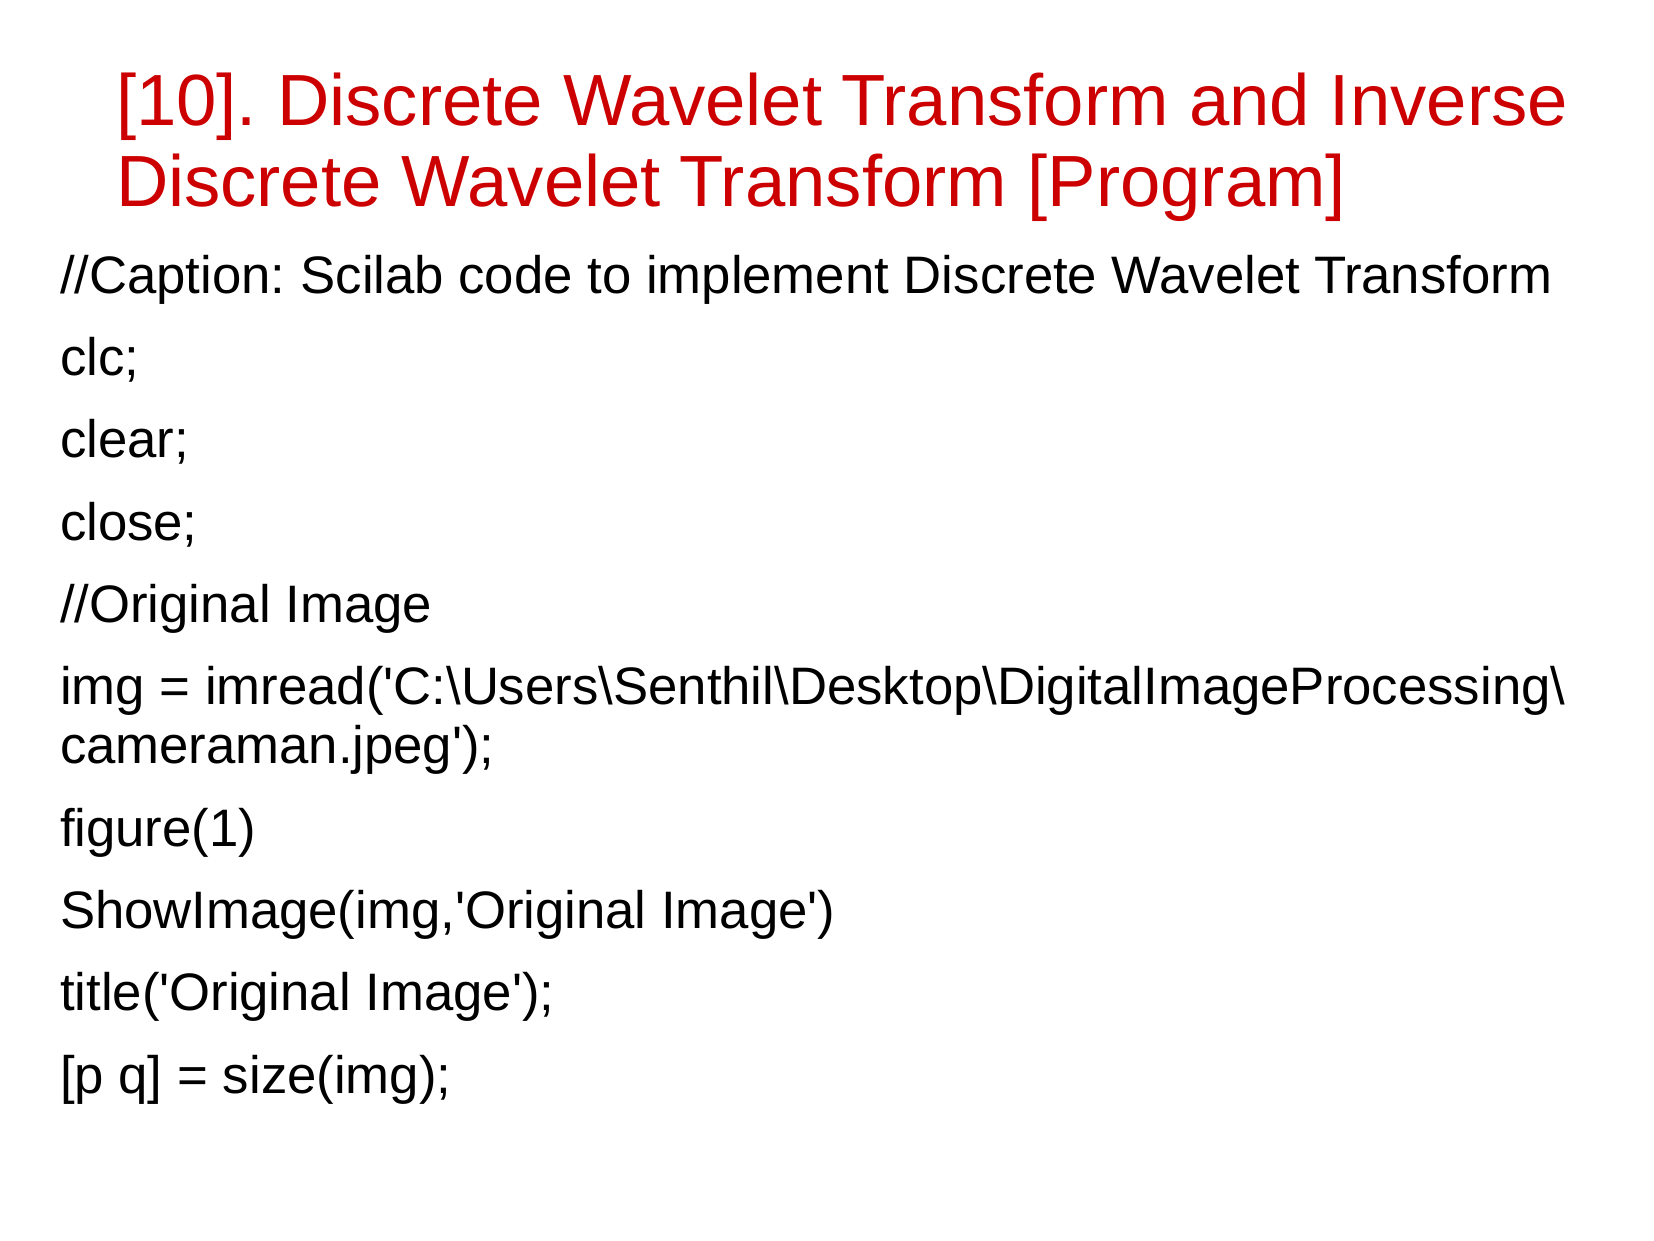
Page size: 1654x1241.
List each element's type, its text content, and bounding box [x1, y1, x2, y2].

list [10]. Discrete Wavelet Transform and Inverse Discrete Wavelet Transform [Program] //Caption: Scilab code to implement Discrete Wavelet Transform clc; clear; close; //Original Image img = imread('C:\Users\Senthil\Desktop\DigitalImageProcessing\cameraman.jpeg'); figure(1) ShowImage(img,'Original Image') title('Original Image'); [p q] = size(img); [60, 60, 1606, 1171]
